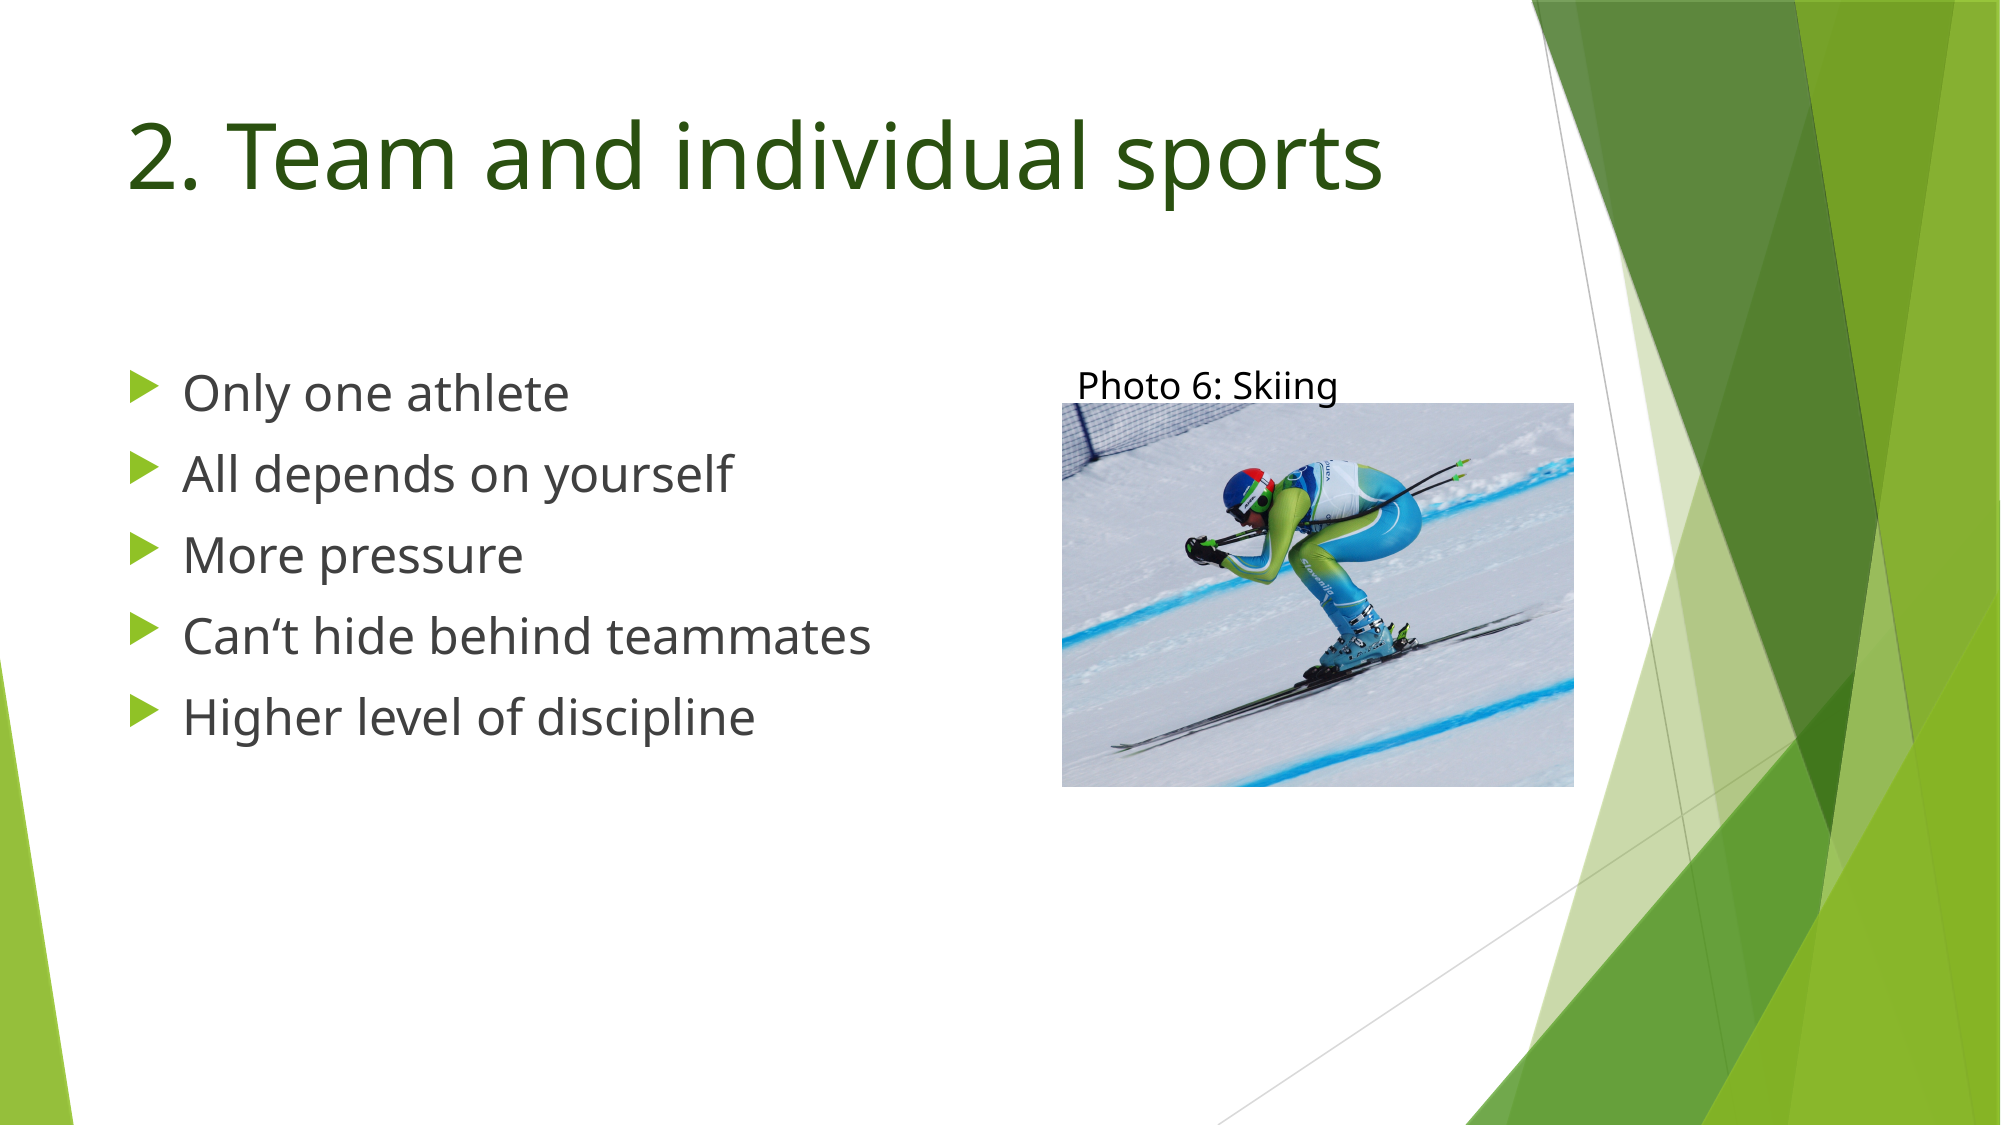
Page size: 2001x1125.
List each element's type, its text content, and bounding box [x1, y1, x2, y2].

text_box Photo 6: Skiing [1062, 354, 1545, 415]
list Only one athlete All depends on yourself More pressure Can‘t hide behind teammates Higher level of discipline [111, 354, 1522, 992]
title 2. Team and individual sports [111, 90, 1522, 307]
picture [1062, 403, 1574, 787]
